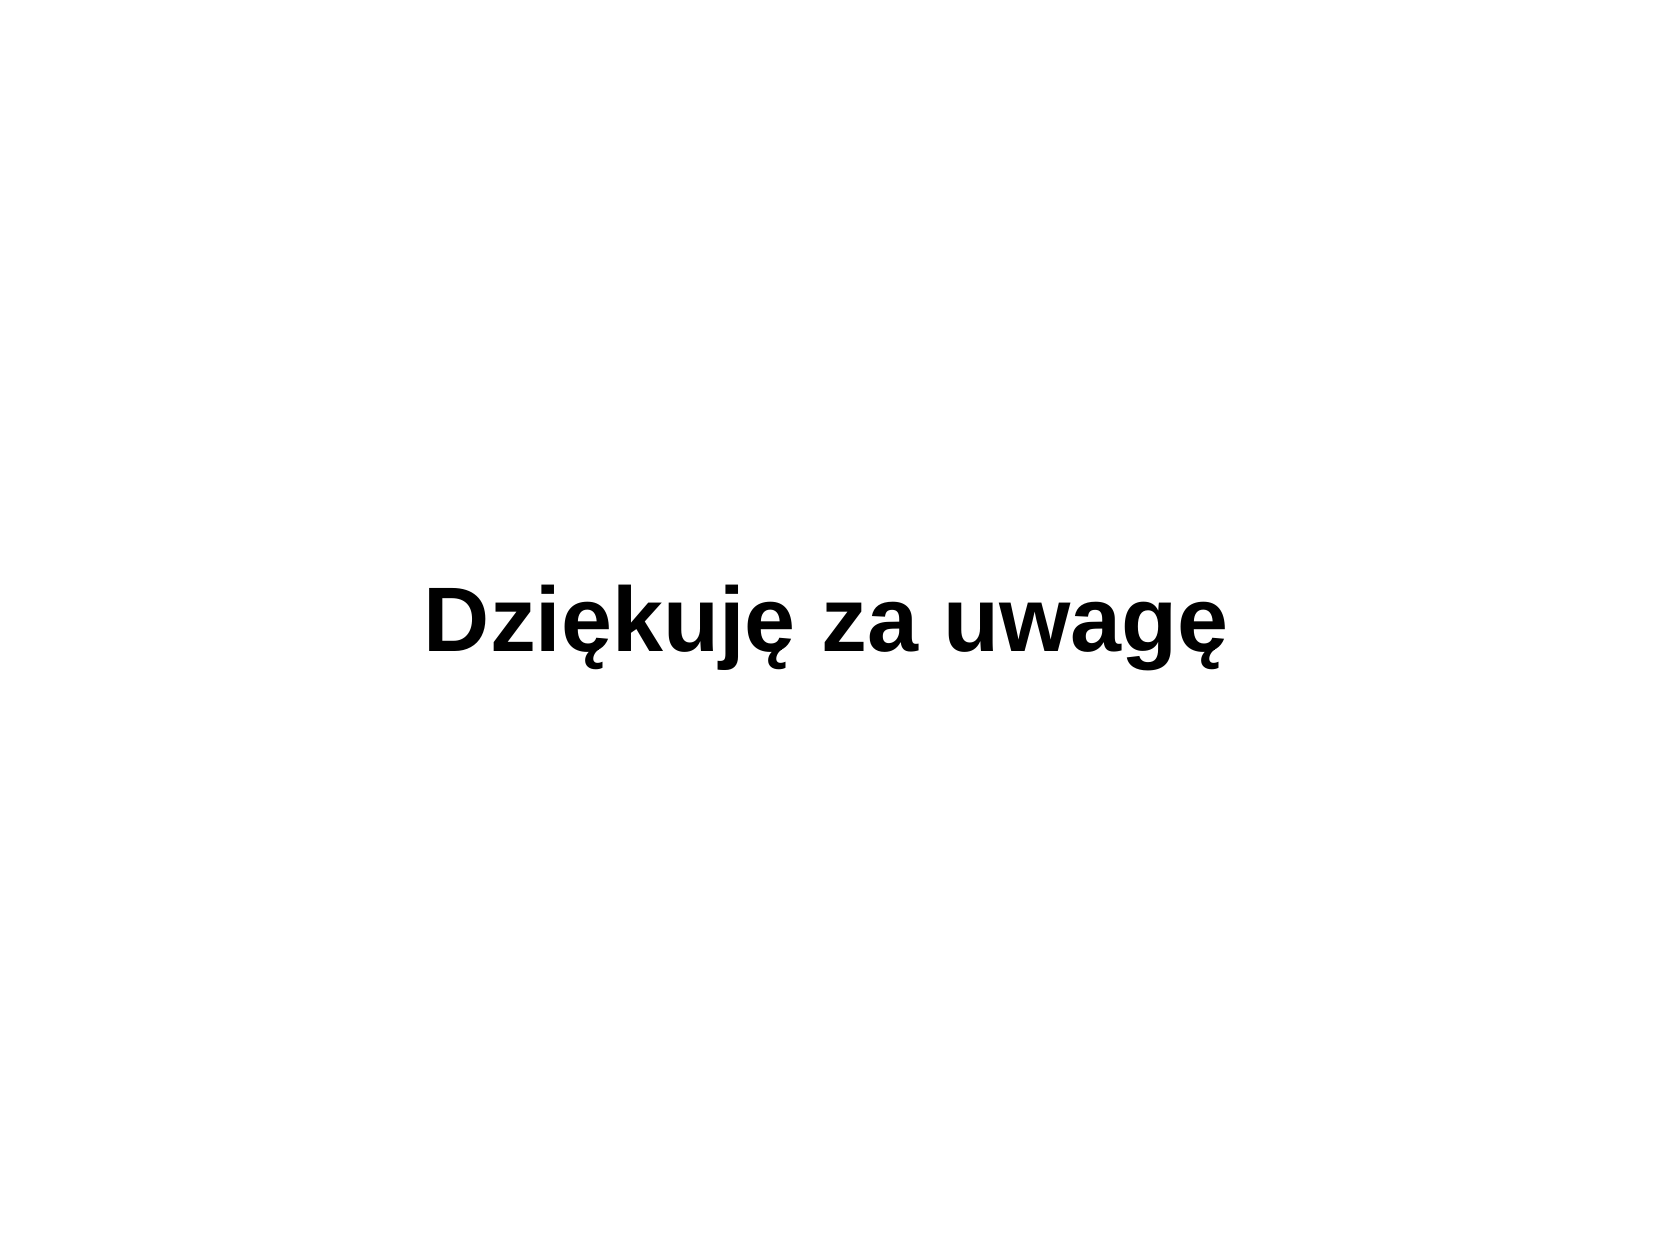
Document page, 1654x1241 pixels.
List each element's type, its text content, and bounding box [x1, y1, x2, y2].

title Dziękuję za uwagę [82, 516, 1571, 724]
